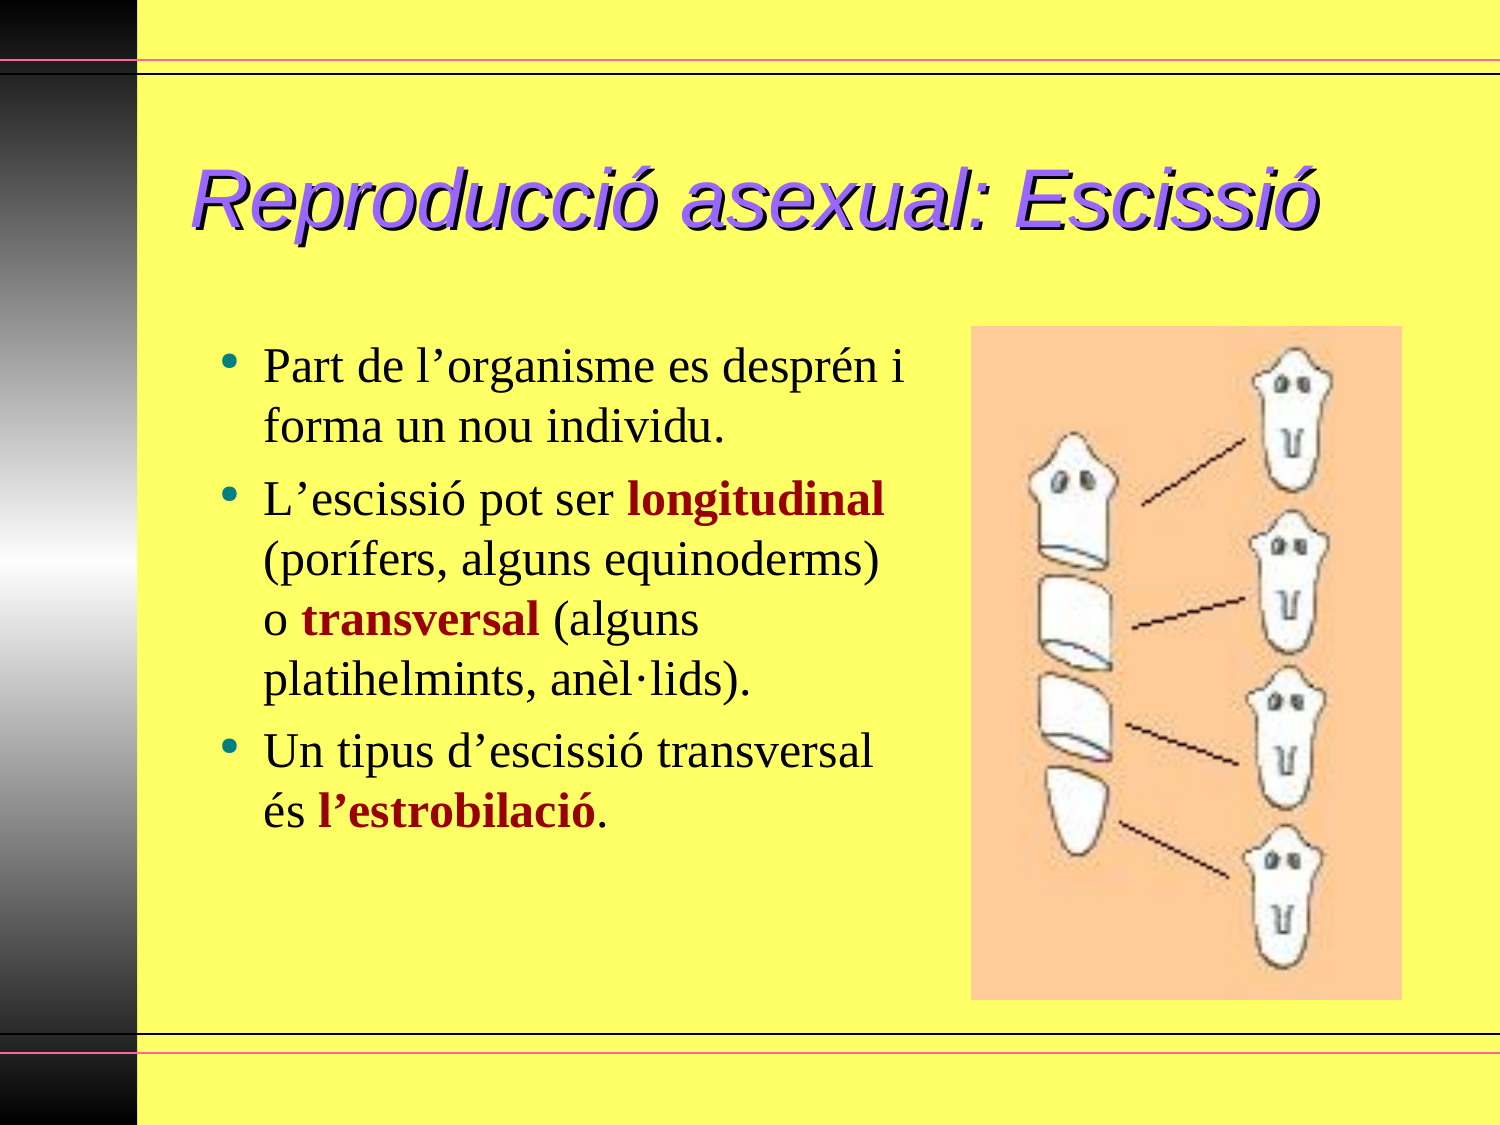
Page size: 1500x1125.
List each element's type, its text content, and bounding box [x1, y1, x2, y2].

picture [971, 326, 1402, 1000]
title Reproducció asexual: Escissió [174, 99, 1450, 288]
list Part de l’organisme es desprén i forma un nou individu. L’escissió pot ser longitudinal (porífers, alguns equinoderms) o transversal (alguns platihelmints, anèl·lids). Un tipus d’escissió transversal és l’estrobilació. [174, 324, 928, 1001]
